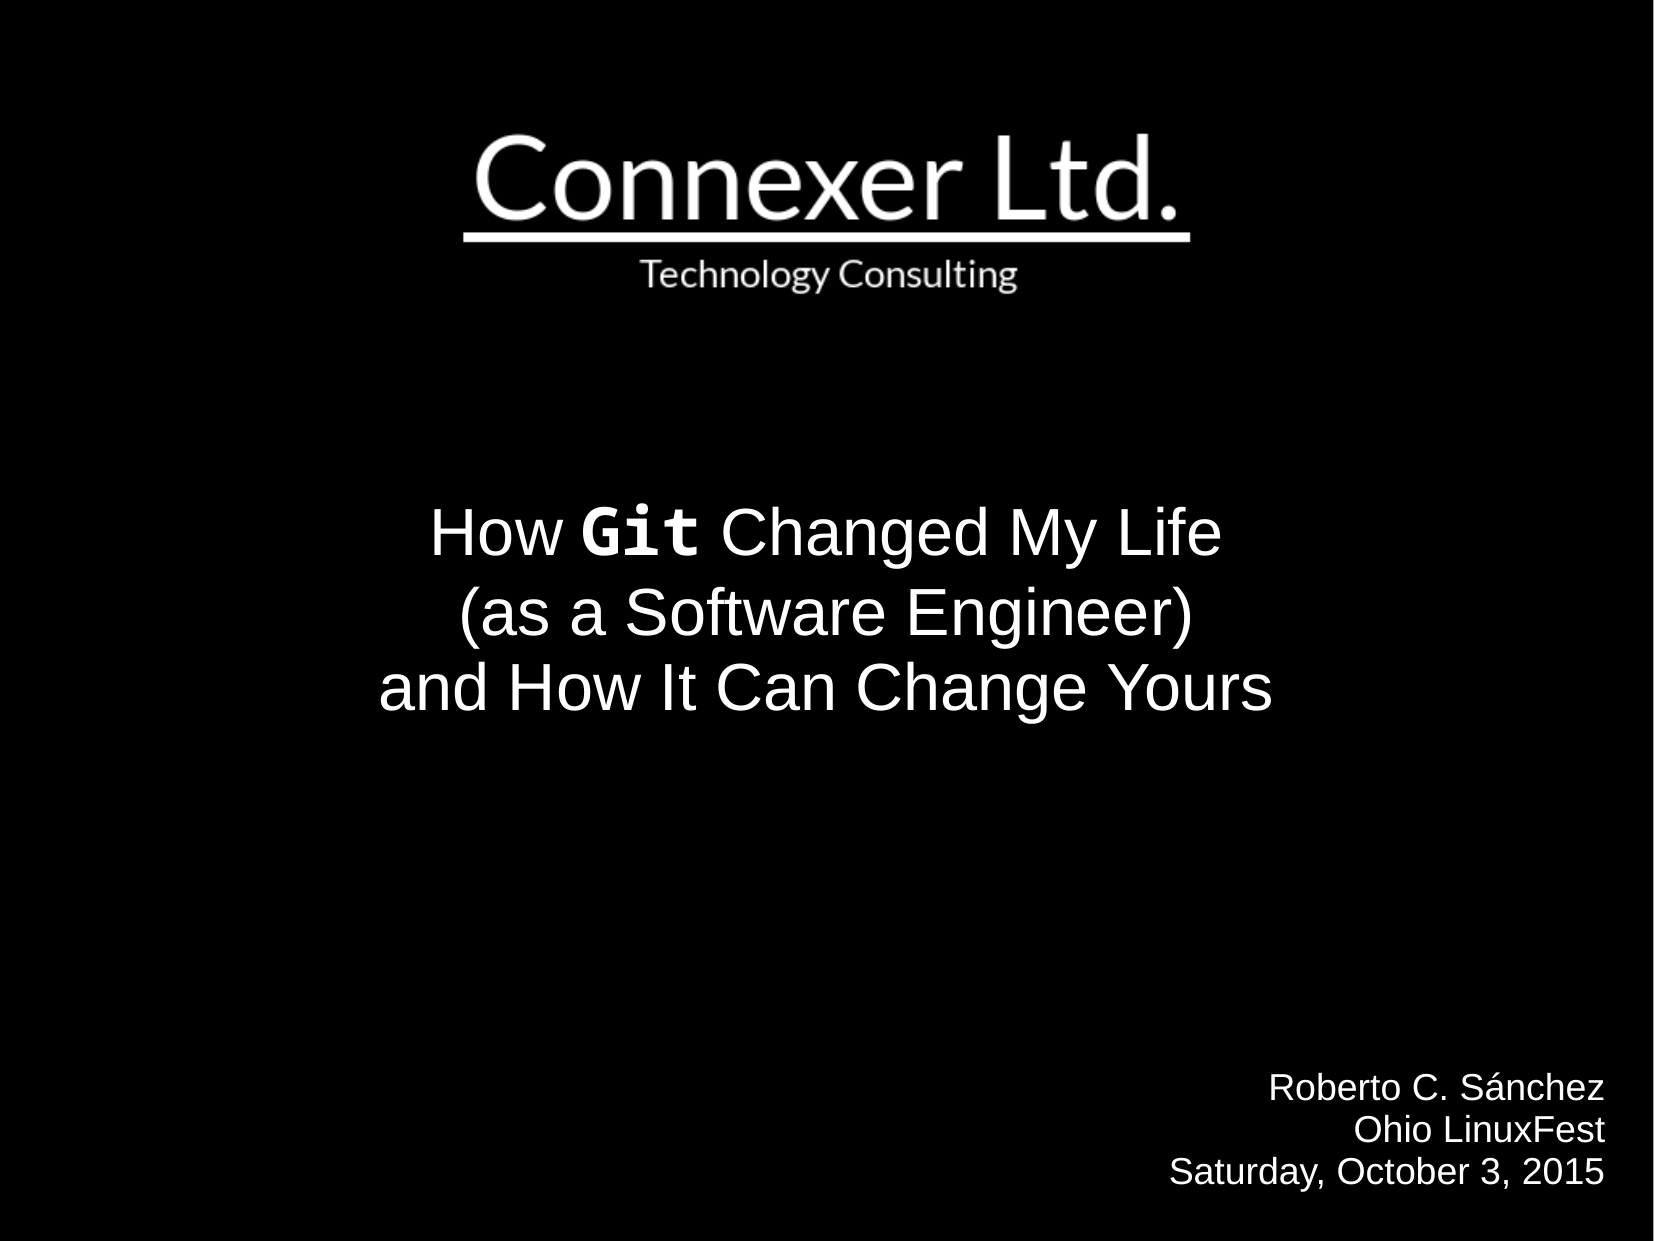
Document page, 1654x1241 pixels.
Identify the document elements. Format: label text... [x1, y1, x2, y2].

picture [0, 0, 1654, 1241]
subtitle How Git Changed My Life (as a Software Engineer) and How It Can Change Yours [99, 290, 1555, 1010]
